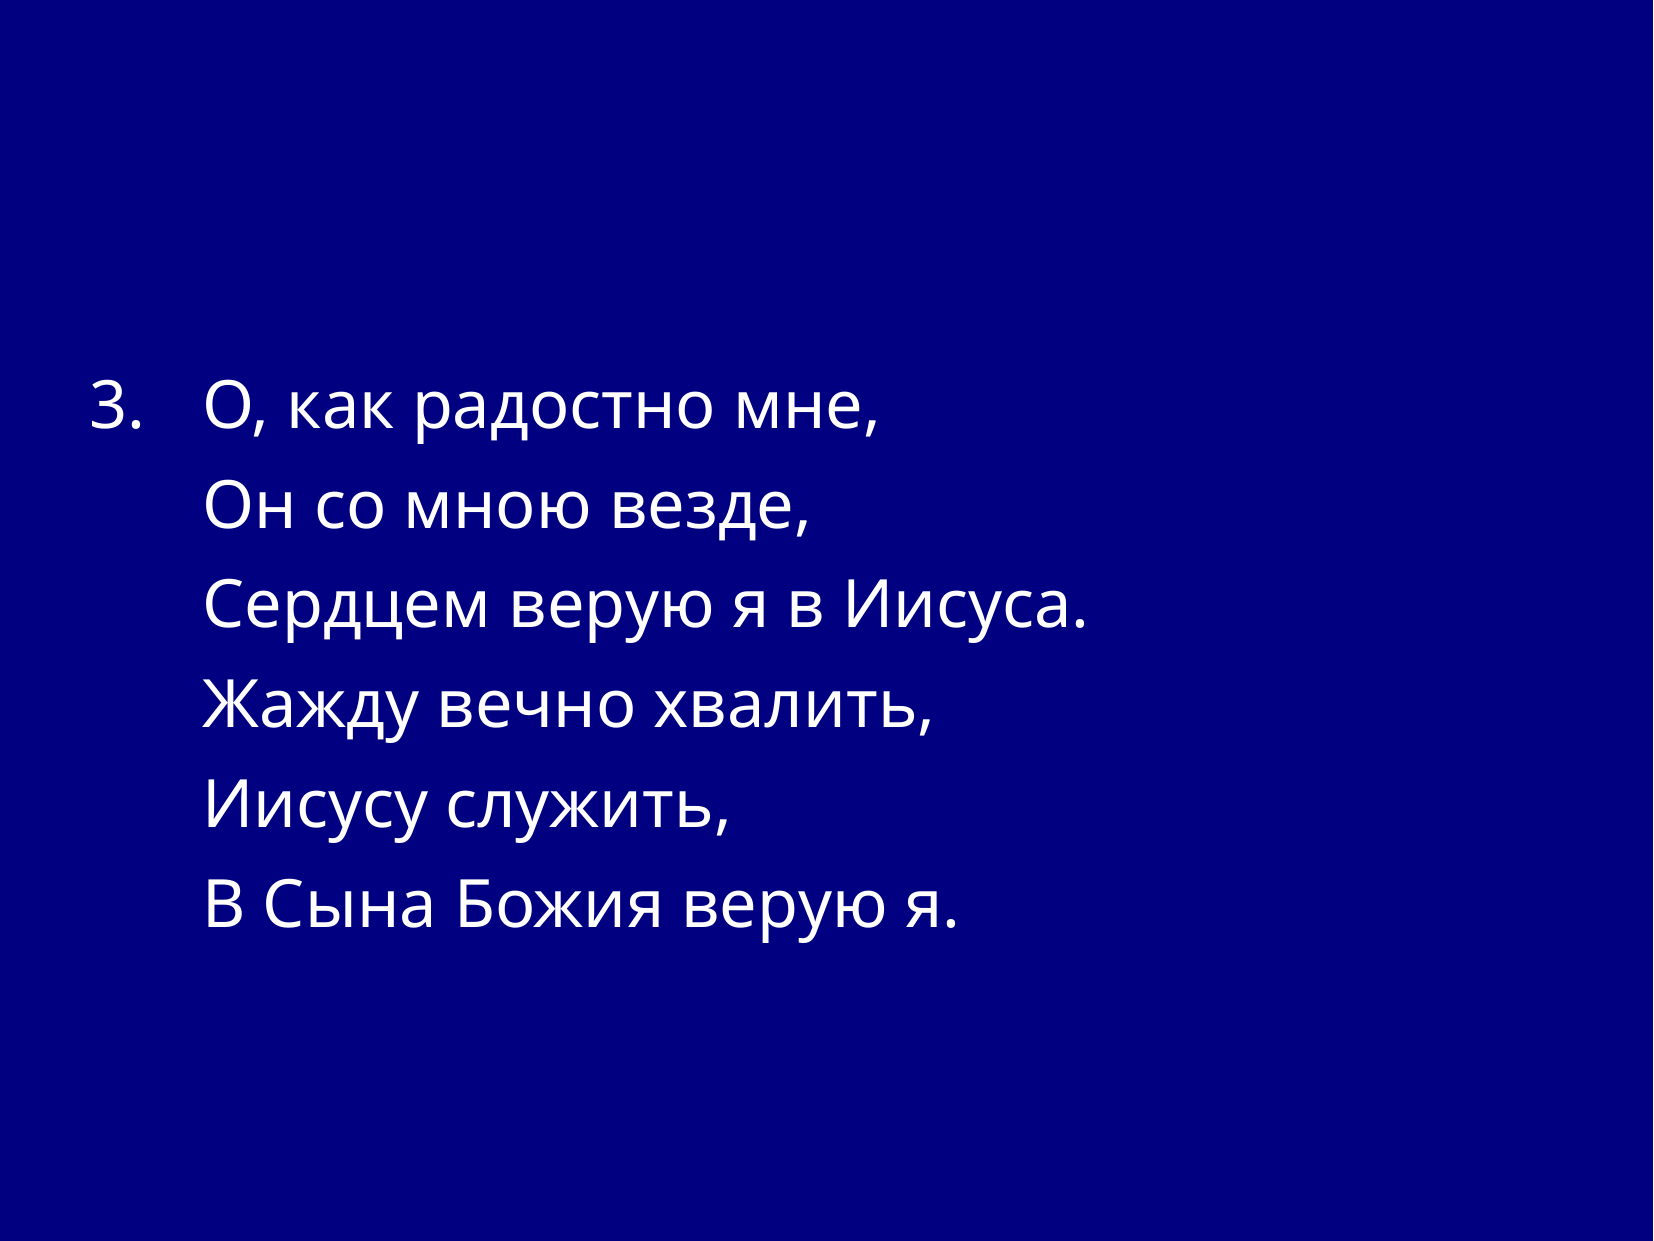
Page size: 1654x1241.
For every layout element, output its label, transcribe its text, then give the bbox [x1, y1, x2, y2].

text_box 3. О, как радостно мне, Он со мною везде, Сердцем верую я в Иисуса. Жажду вечно хвалить, Иисусу служить, В Сына Божия верую я. [75, 150, 1576, 1163]
